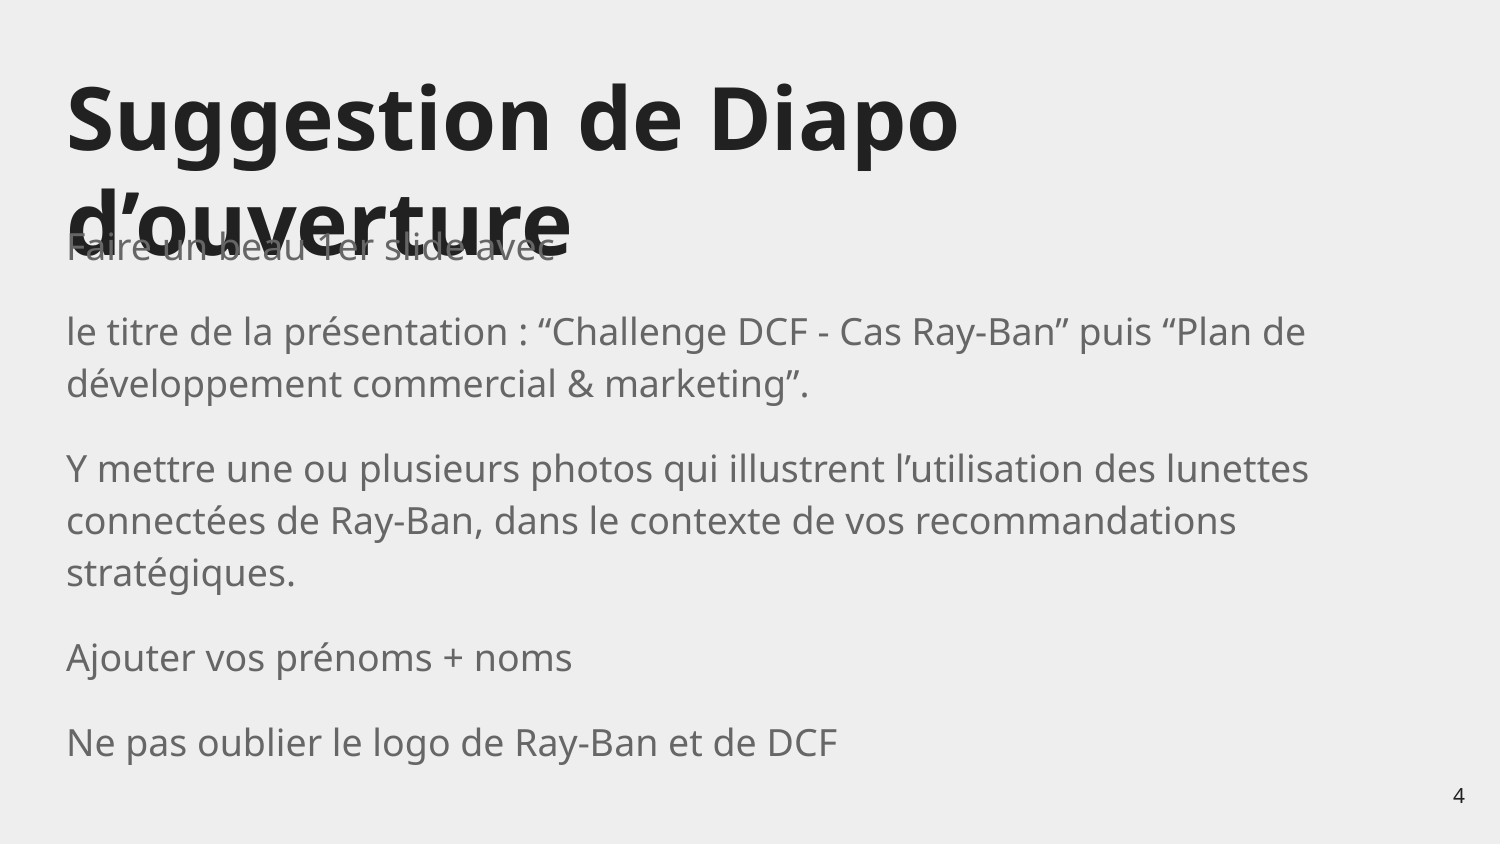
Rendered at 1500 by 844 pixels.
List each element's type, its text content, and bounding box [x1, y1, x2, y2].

list Faire un beau 1er slide avec le titre de la présentation : “Challenge DCF - Cas Ray-Ban” puis “Plan de développement commercial & marketing”. Y mettre une ou plusieurs photos qui illustrent l’utilisation des lunettes connectées de Ray-Ban, dans le contexte de vos recommandations stratégiques. Ajouter vos prénoms + noms Ne pas oublier le logo de Ray-Ban et de DCF [51, 201, 1449, 750]
title Suggestion de Diapo d’ouverture [51, 48, 1449, 180]
slide_number <number> [1389, 764, 1480, 830]
